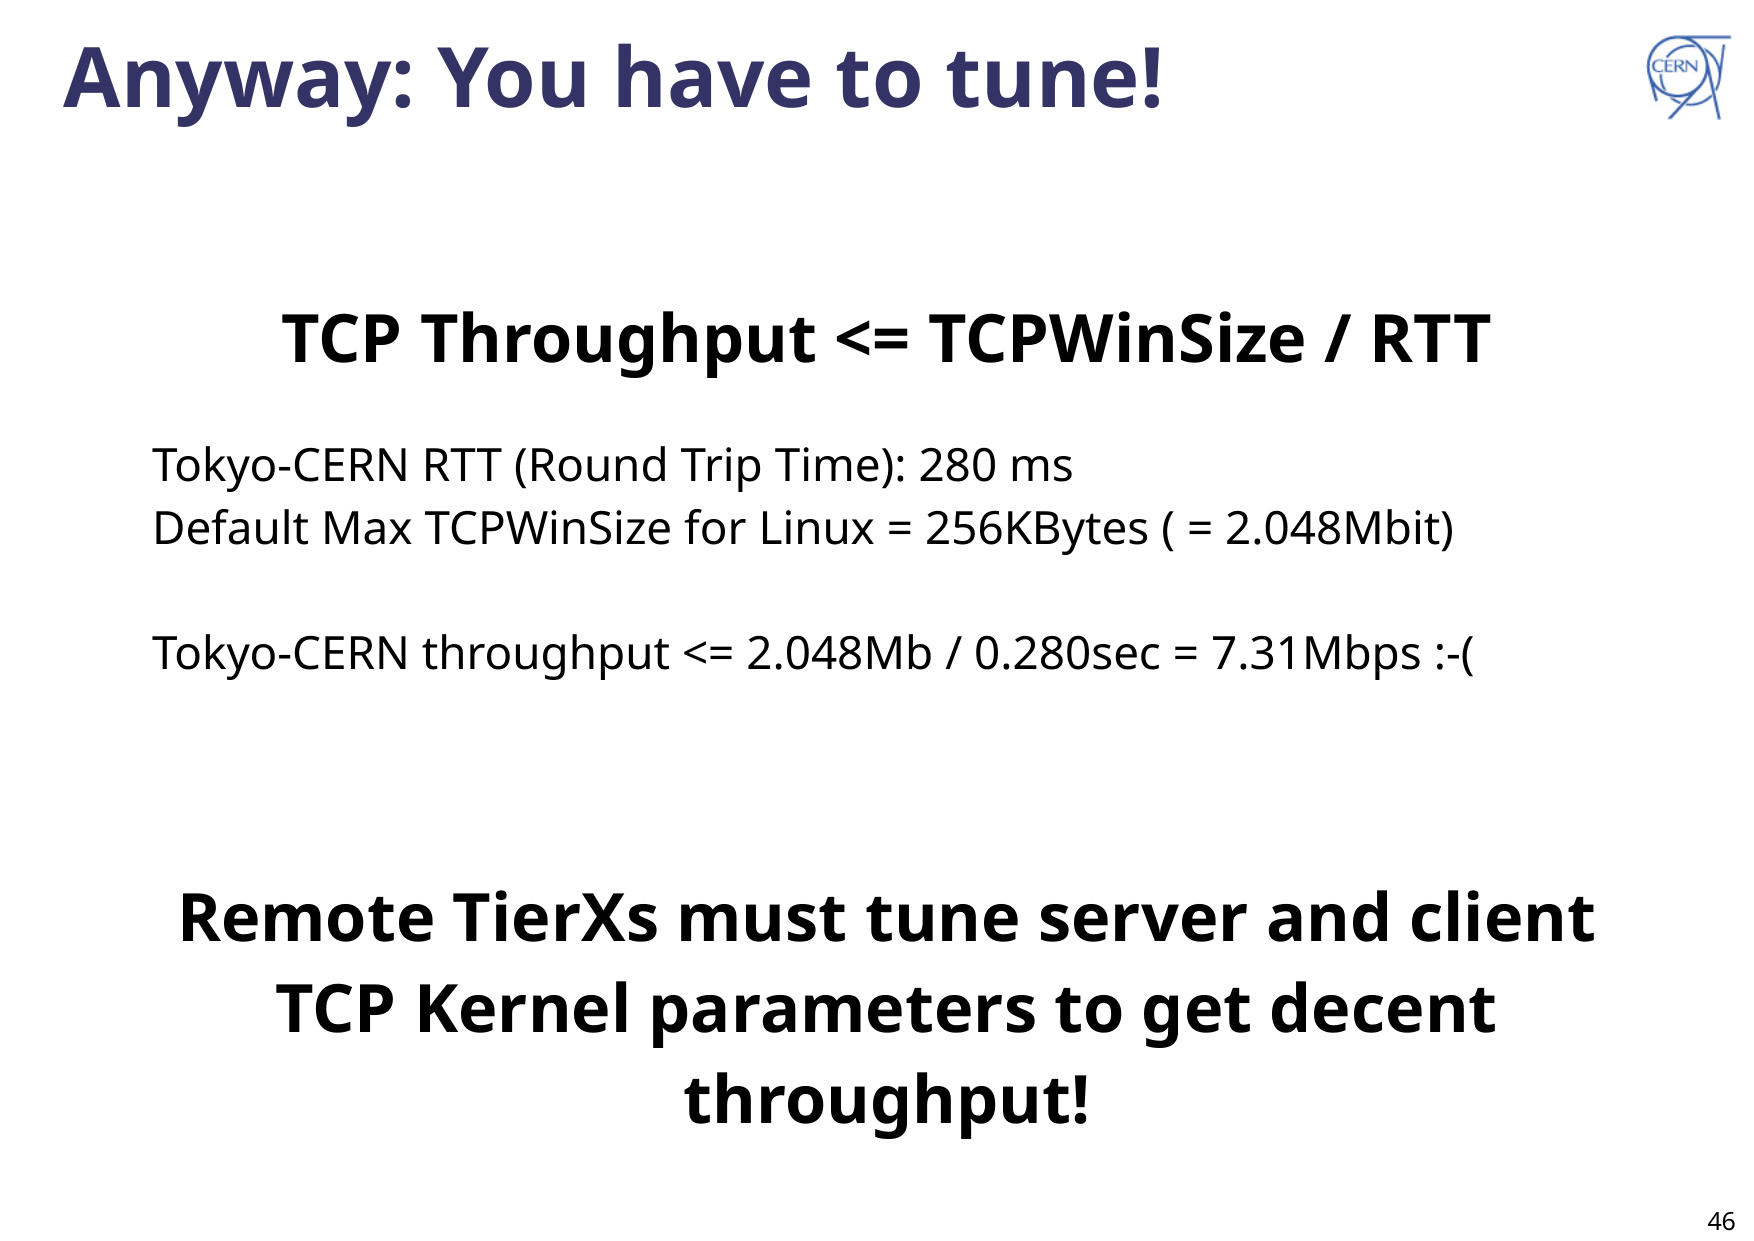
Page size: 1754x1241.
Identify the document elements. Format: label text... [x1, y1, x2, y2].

picture [1646, 34, 1732, 120]
text_box TCP Throughput <= TCPWinSize / RTT Tokyo-CERN RTT (Round Trip Time): 280 ms Default Max TCPWinSize for Linux = 256KBytes ( = 2.048Mbit) Tokyo-CERN throughput <= 2.048Mb / 0.280sec = 7.31Mbps :-( Remote TierXs must tune server and client TCP Kernel parameters to get decent throughput! [137, 283, 1638, 1102]
title Anyway: You have to tune! [63, 0, 1621, 166]
